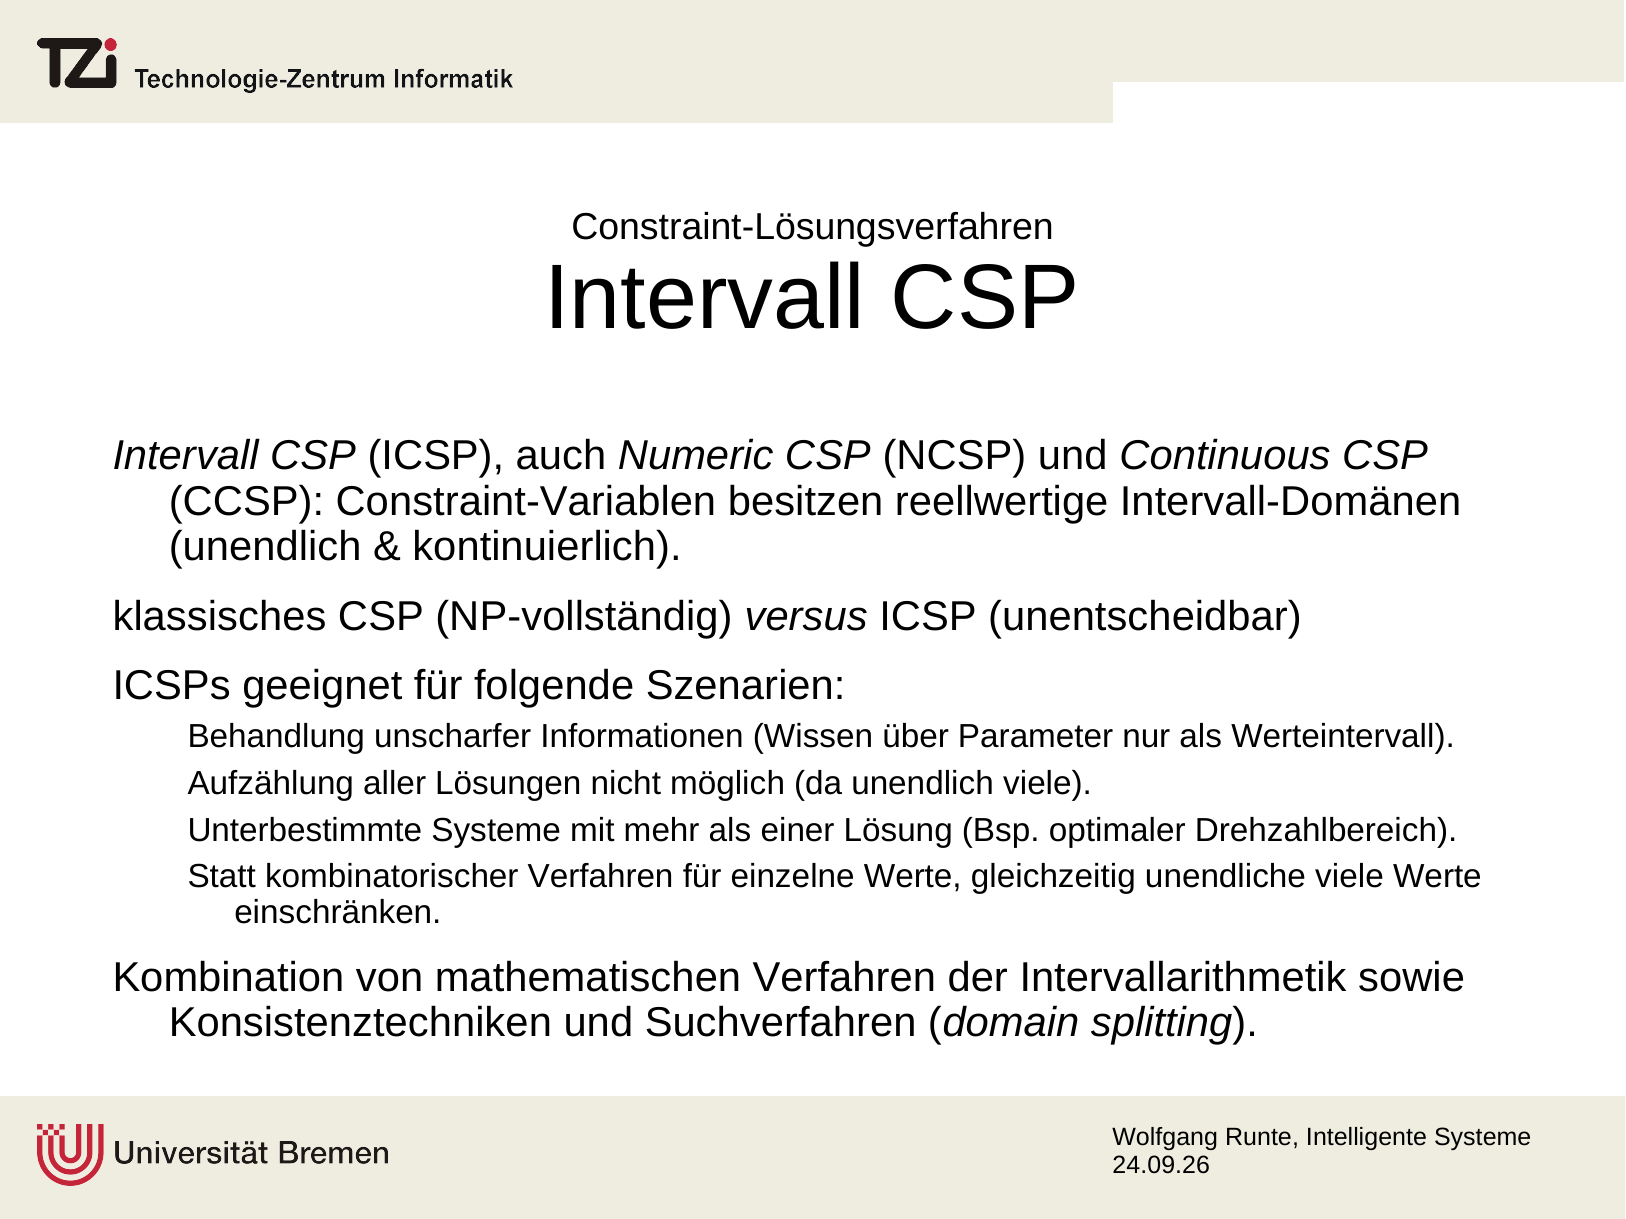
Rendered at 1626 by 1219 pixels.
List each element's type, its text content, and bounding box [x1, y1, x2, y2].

list Intervall CSP (ICSP), auch Numeric CSP (NCSP) und Continuous CSP (CCSP): Constraint-Variablen besitzen reellwertige Intervall-Domänen (unendlich & kontinuierlich). klassisches CSP (NP-vollständig) versus ICSP (unentscheidbar) ICSPs geeignet für folgende Szenarien: Behandlung unscharfer Informationen (Wissen über Parameter nur als Werteintervall). Aufzählung aller Lösungen nicht möglich (da unendlich viele). Unterbestimmte Systeme mit mehr als einer Lösung (Bsp. optimaler Drehzahlbereich). Statt kombinatorischer Verfahren für einzelne Werte, gleichzeitig unendliche viele Werte einschränken. Kombination von mathematischen Verfahren der Intervallarithmetik sowie Konsistenztechniken und Suchverfahren (domain splitting). [112, 433, 1532, 1070]
picture [37, 1124, 388, 1186]
picture [37, 38, 513, 93]
title Constraint-Lösungsverfahren Intervall CSP [112, 162, 1513, 393]
